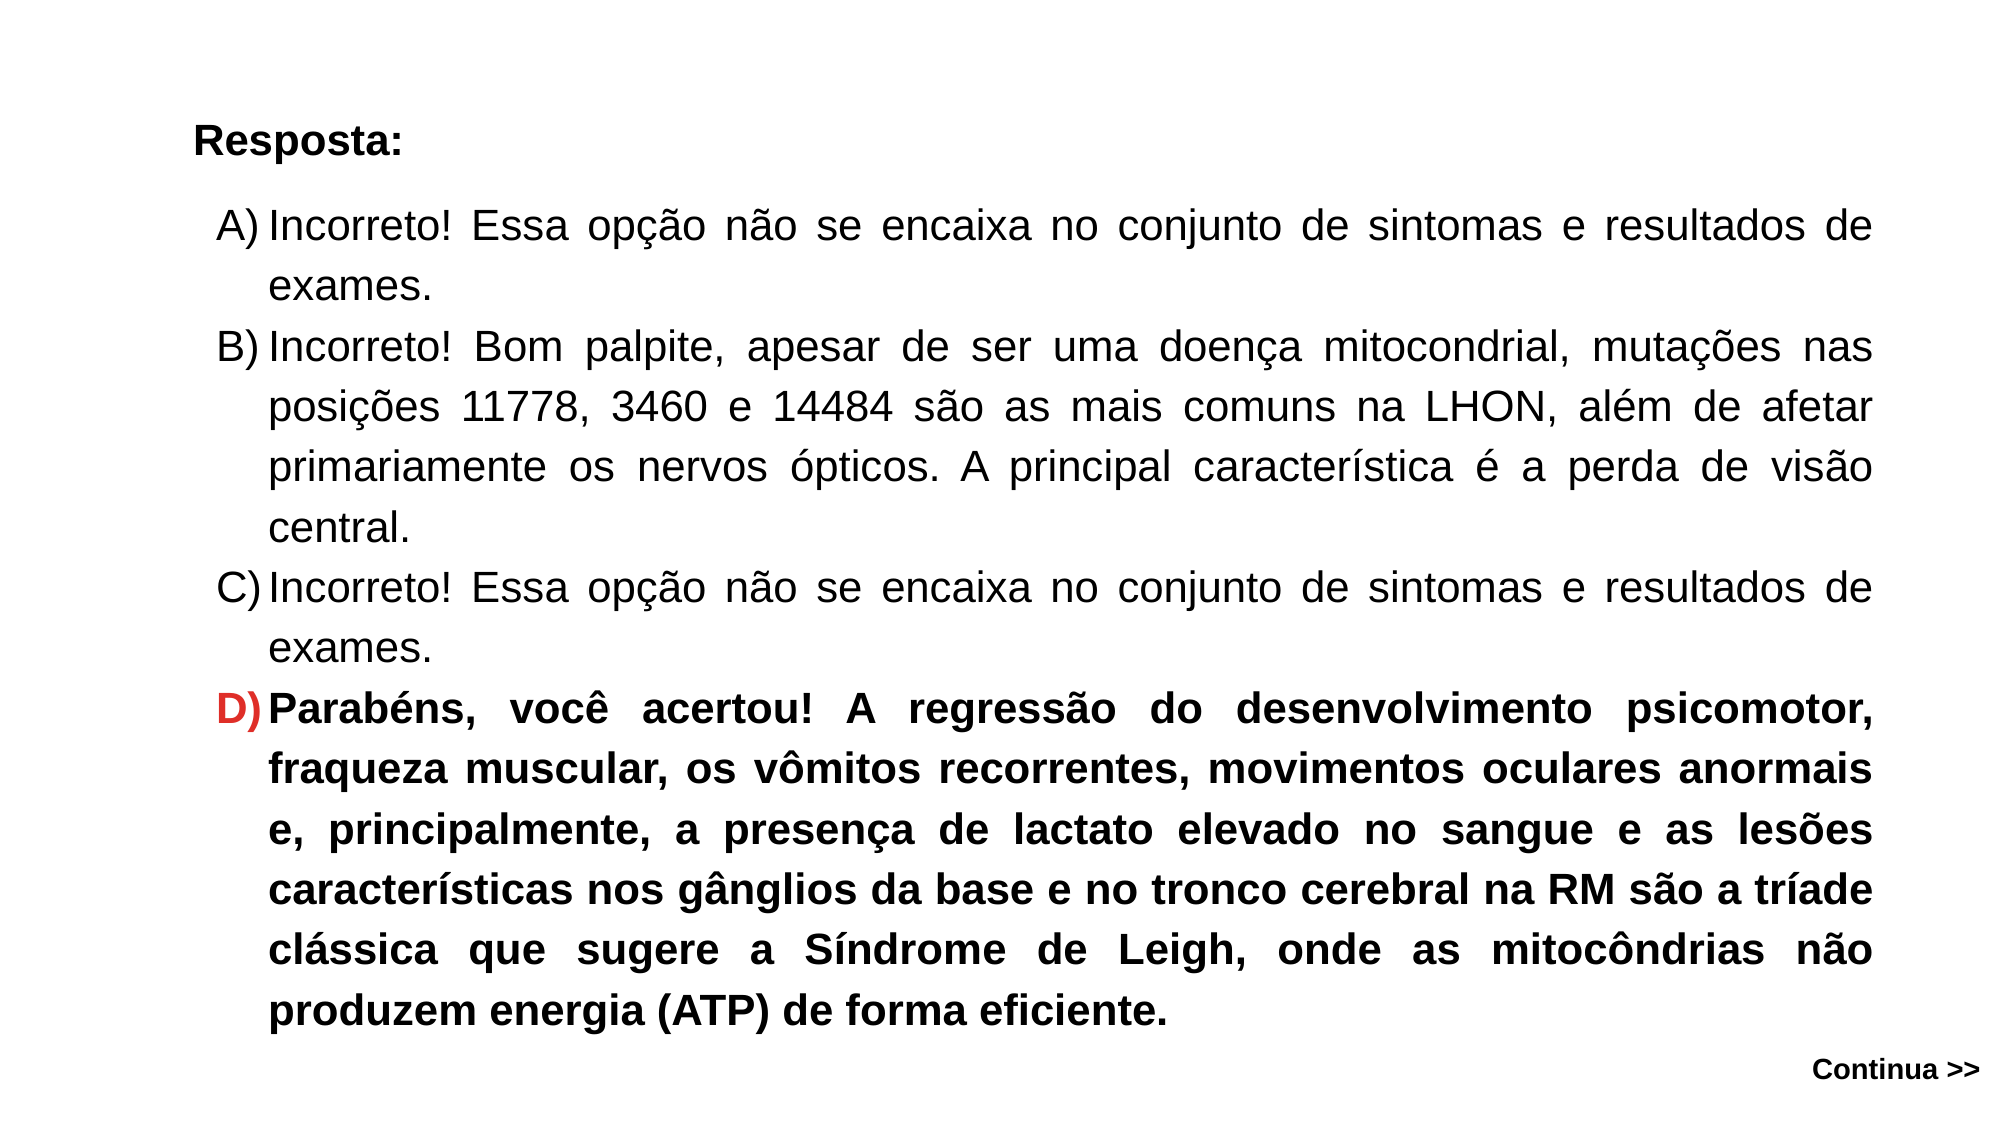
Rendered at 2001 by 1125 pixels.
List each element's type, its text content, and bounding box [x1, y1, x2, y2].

text_box Resposta: Incorreto! Essa opção não se encaixa no conjunto de sintomas e resultados de exames. Incorreto! Bom palpite, apesar de ser uma doença mitocondrial, mutações nas posições 11778, 3460 e 14484 são as mais comuns na LHON, além de afetar primariamente os nervos ópticos. A principal característica é a perda de visão central. Incorreto! Essa opção não se encaixa no conjunto de sintomas e resultados de exames. Parabéns, você acertou! A regressão do desenvolvimento psicomotor, fraqueza muscular, os vômitos recorrentes, movimentos oculares anormais e, principalmente, a presença de lactato elevado no sangue e as lesões características nos gânglios da base e no tronco cerebral na RM são a tríade clássica que sugere a Síndrome de Leigh, onde as mitocôndrias não produzem energia (ATP) de forma eficiente. [178, 88, 1890, 1049]
text_box Continua >> [1797, 1032, 2000, 1101]
